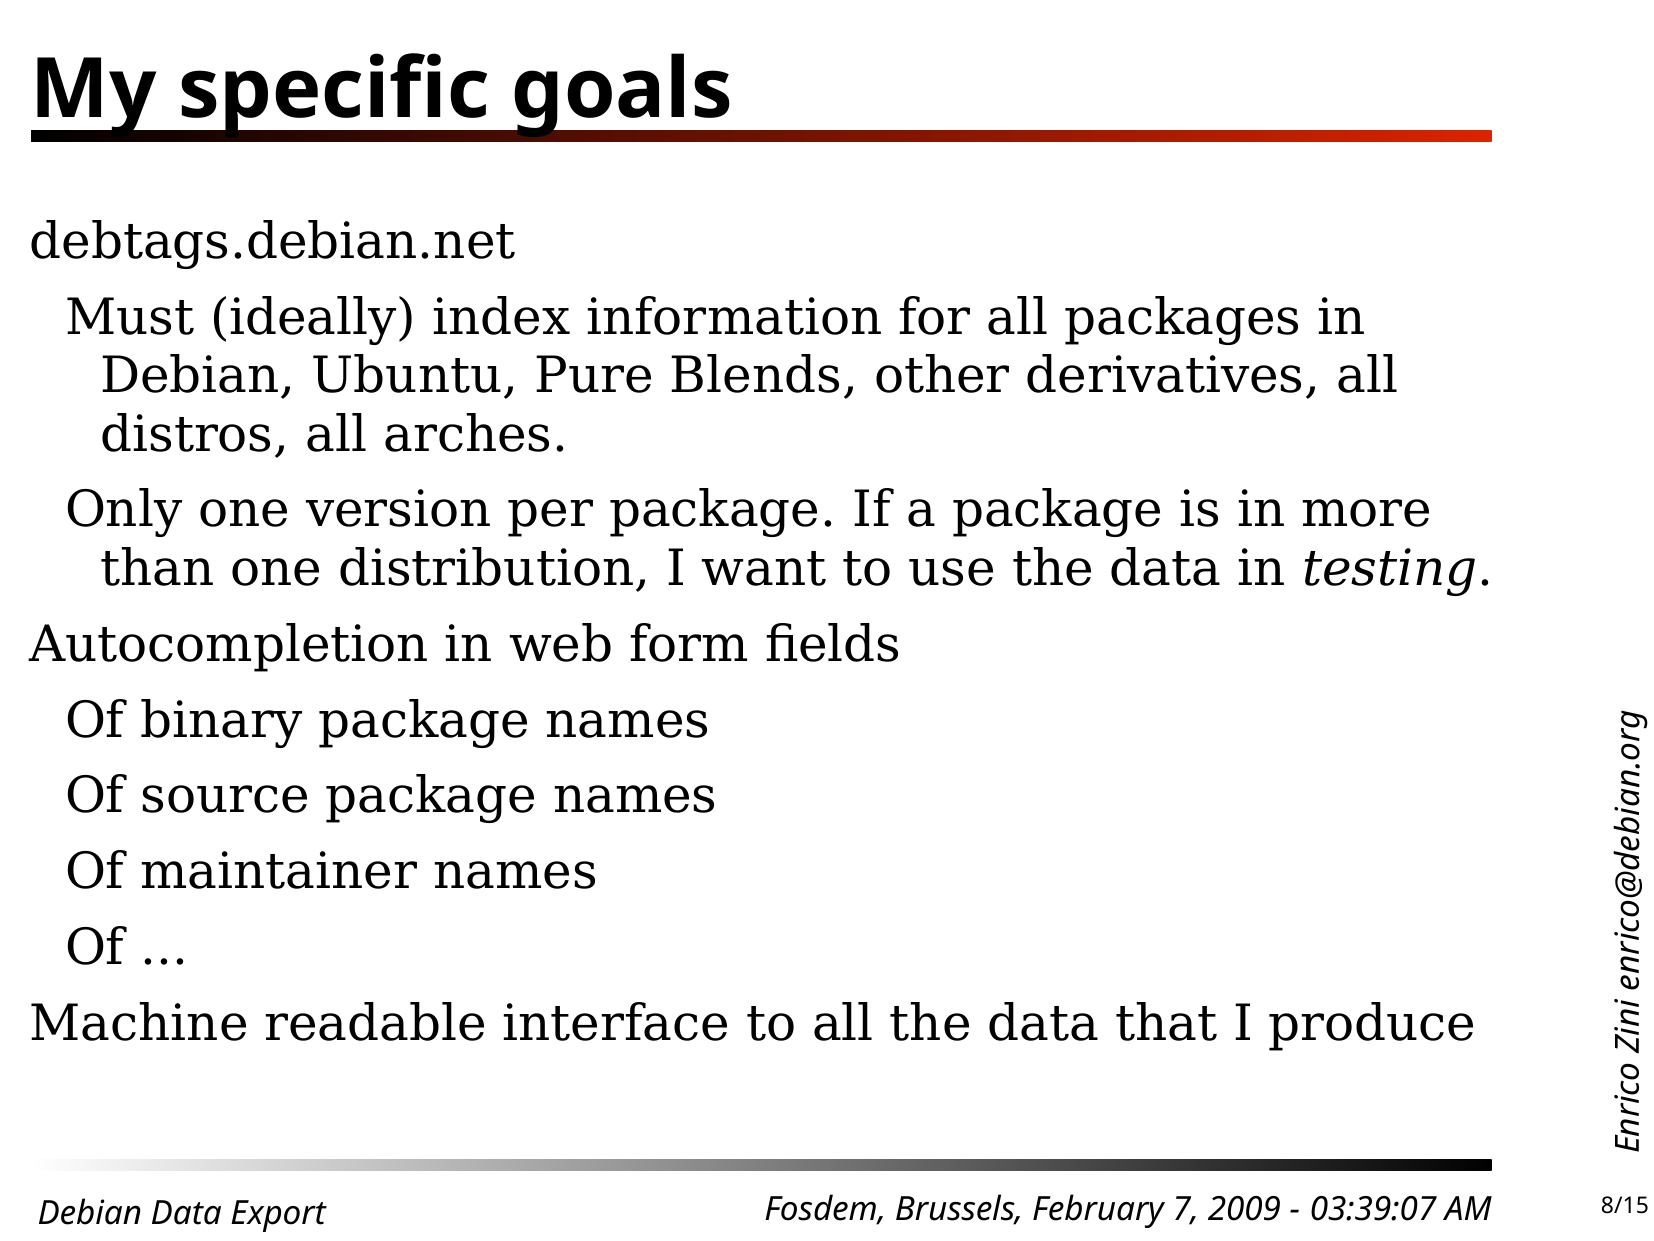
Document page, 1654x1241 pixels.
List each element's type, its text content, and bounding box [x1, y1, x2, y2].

text_box My specific goals [30, 28, 1438, 163]
text_box debtags.debian.net Must (ideally) index information for all packages in Debian, Ubuntu, Pure Blends, other derivatives, all distros, all arches. Only one version per package. If a package is in more than one distribution, I want to use the data in testing. Autocompletion in web form fields Of binary package names Of source package names Of maintainer names Of ... Machine readable interface to all the data that I produce [29, 212, 1506, 1152]
